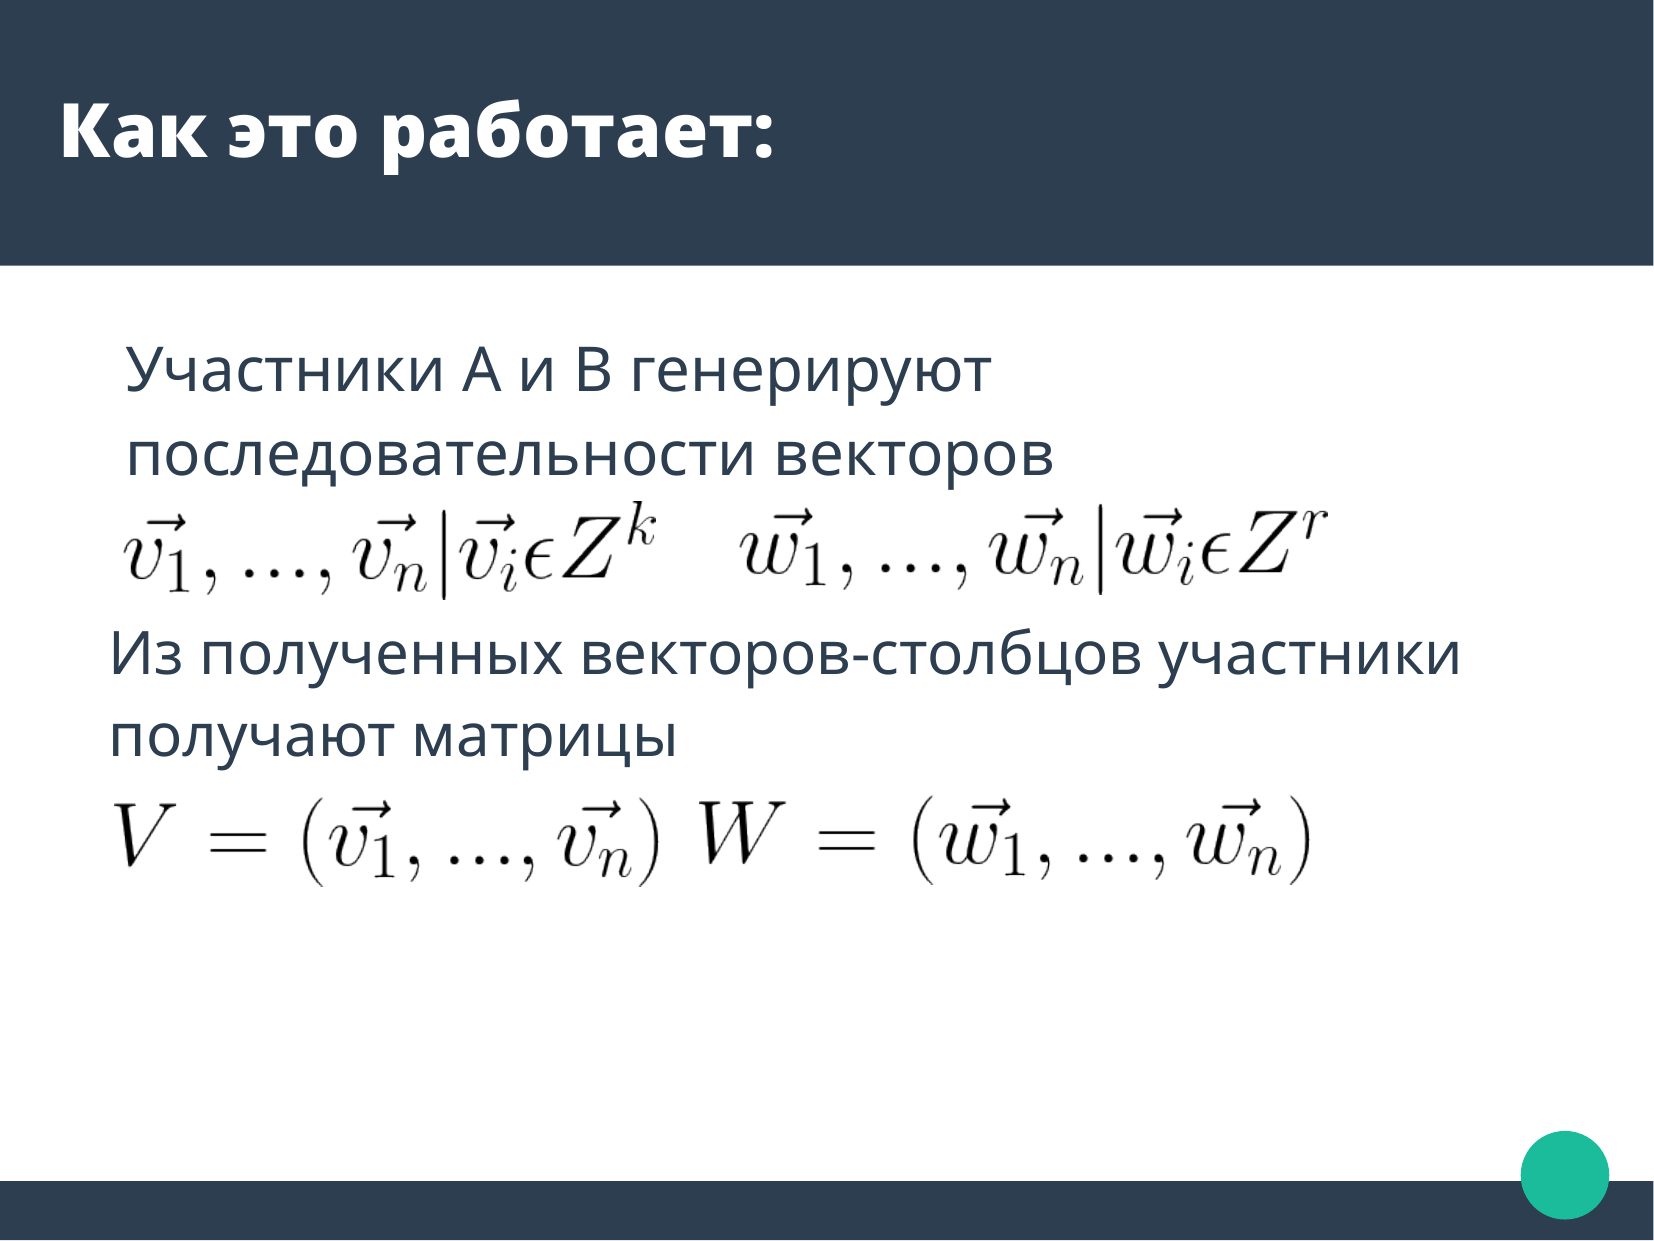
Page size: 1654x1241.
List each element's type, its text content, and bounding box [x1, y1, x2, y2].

picture [739, 503, 1328, 595]
picture [699, 795, 1311, 885]
title Как это работает: [59, 49, 1595, 207]
picture [114, 797, 660, 887]
picture [123, 501, 656, 600]
list Участники А и В генерируют последовательности векторов [59, 324, 1595, 496]
list Из полученных векторов-столбцов участники получают матрицы [45, 610, 1581, 776]
